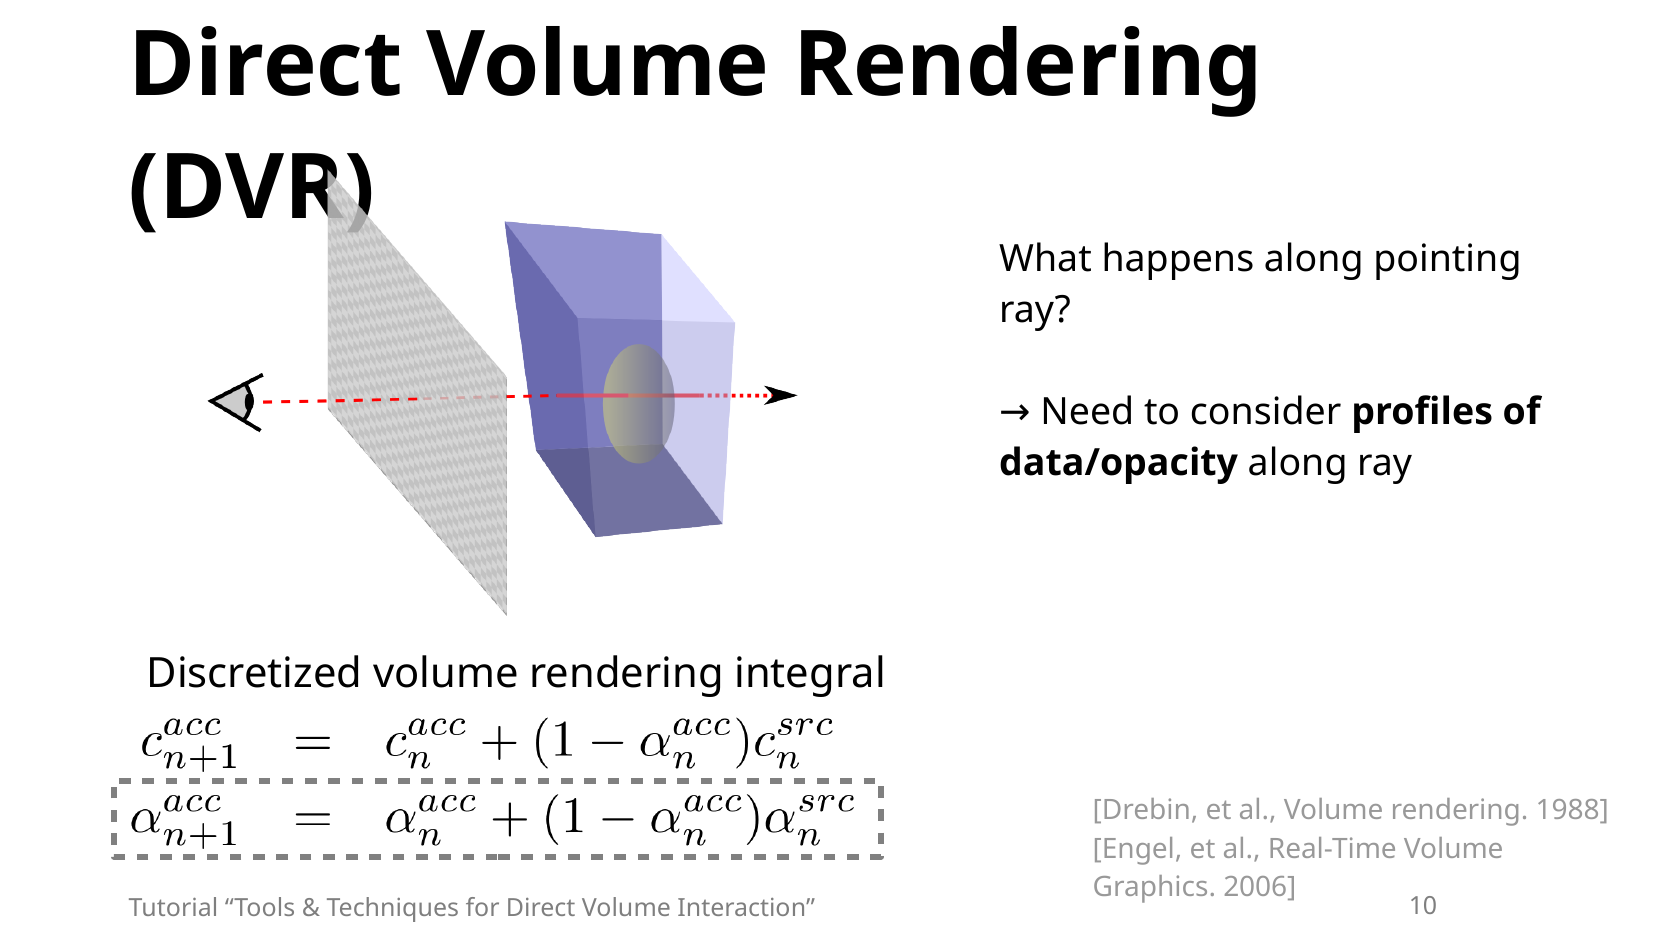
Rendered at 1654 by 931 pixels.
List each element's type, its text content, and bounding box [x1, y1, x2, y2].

text_box Discretized volume rendering integral [131, 635, 852, 700]
text_box What happens along pointing ray? → Need to consider profiles of data/opacity along ray [984, 224, 1601, 578]
title Direct Volume Rendering (DVR) [113, 50, 1540, 193]
text_box [Drebin, et al., Volume rendering. 1988] [Engel, et al., Real-Time Volume Graphics. 2006] [1077, 782, 1641, 866]
picture [131, 717, 854, 849]
picture [207, 169, 798, 616]
